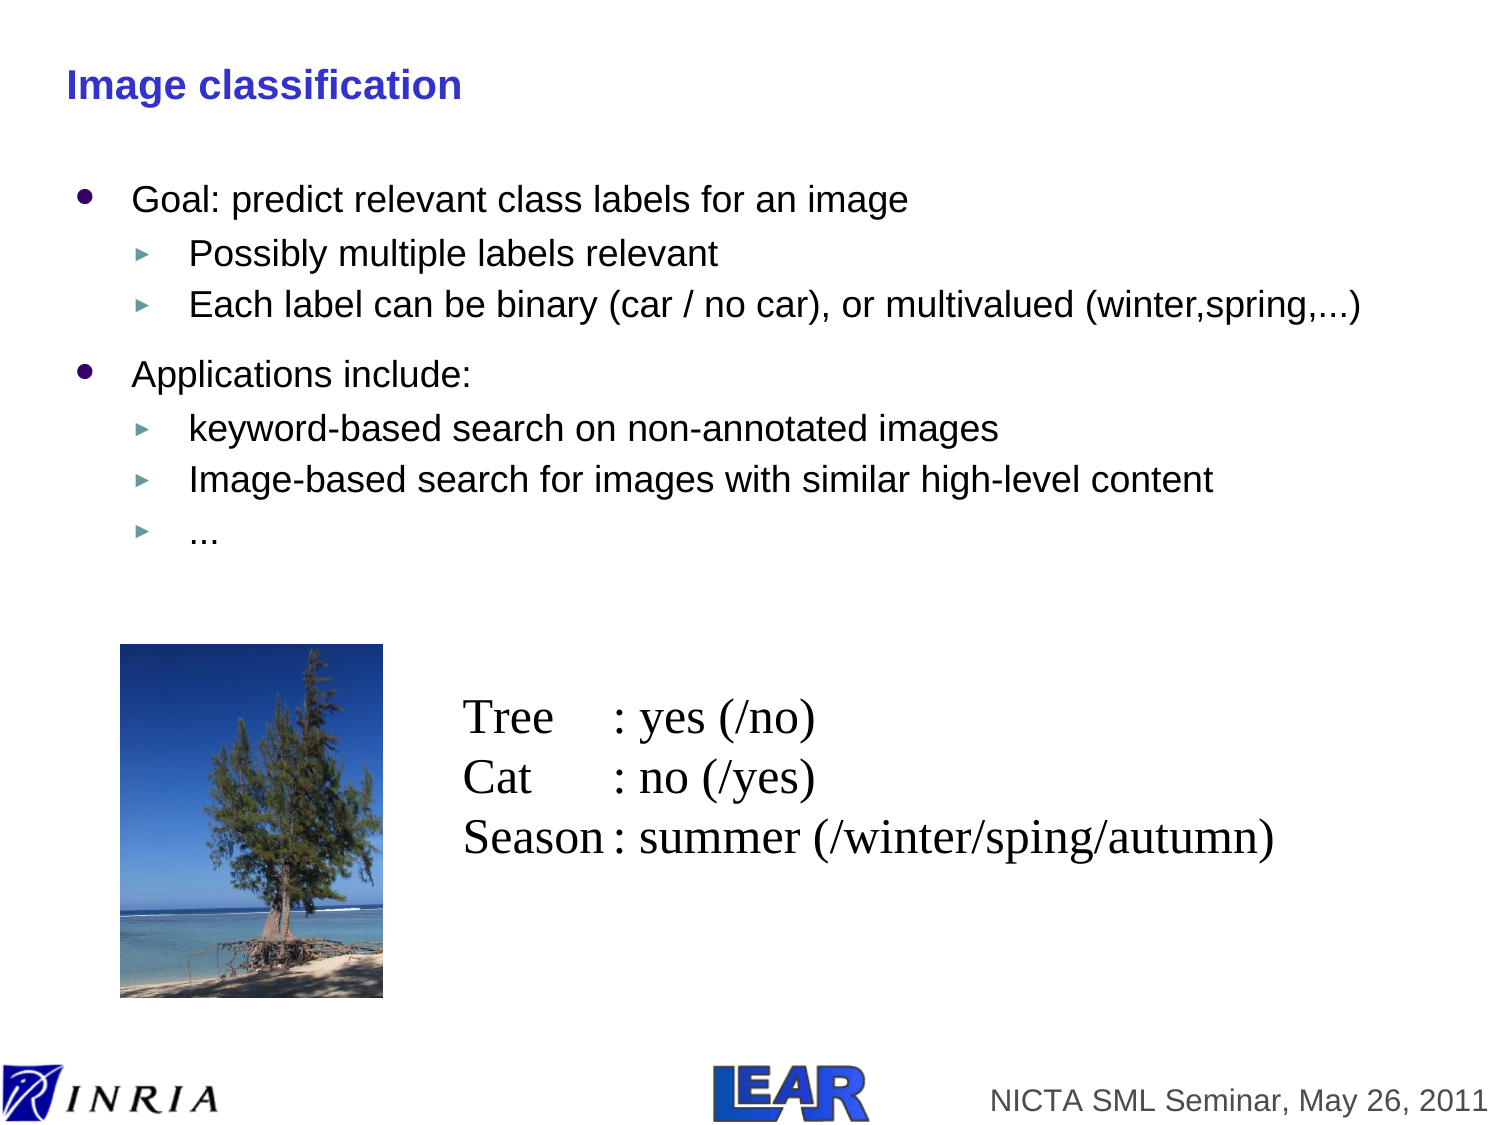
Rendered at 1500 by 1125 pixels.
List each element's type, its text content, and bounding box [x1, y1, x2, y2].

picture [0, 1050, 361, 1125]
title Image classification [51, 46, 1459, 123]
picture [120, 644, 383, 999]
text_box Tree : yes (/no) Cat : no (/yes) Season : summer (/winter/sping/autumn) [447, 675, 1323, 1012]
list Goal: predict relevant class labels for an image Possibly multiple labels relevant Each label can be binary (car / no car), or multivalued (winter,spring,...) Applications include: keyword-based search on non-annotated images Image-based search for images with similar high-level content ... [75, 178, 1425, 971]
picture [709, 1063, 872, 1124]
